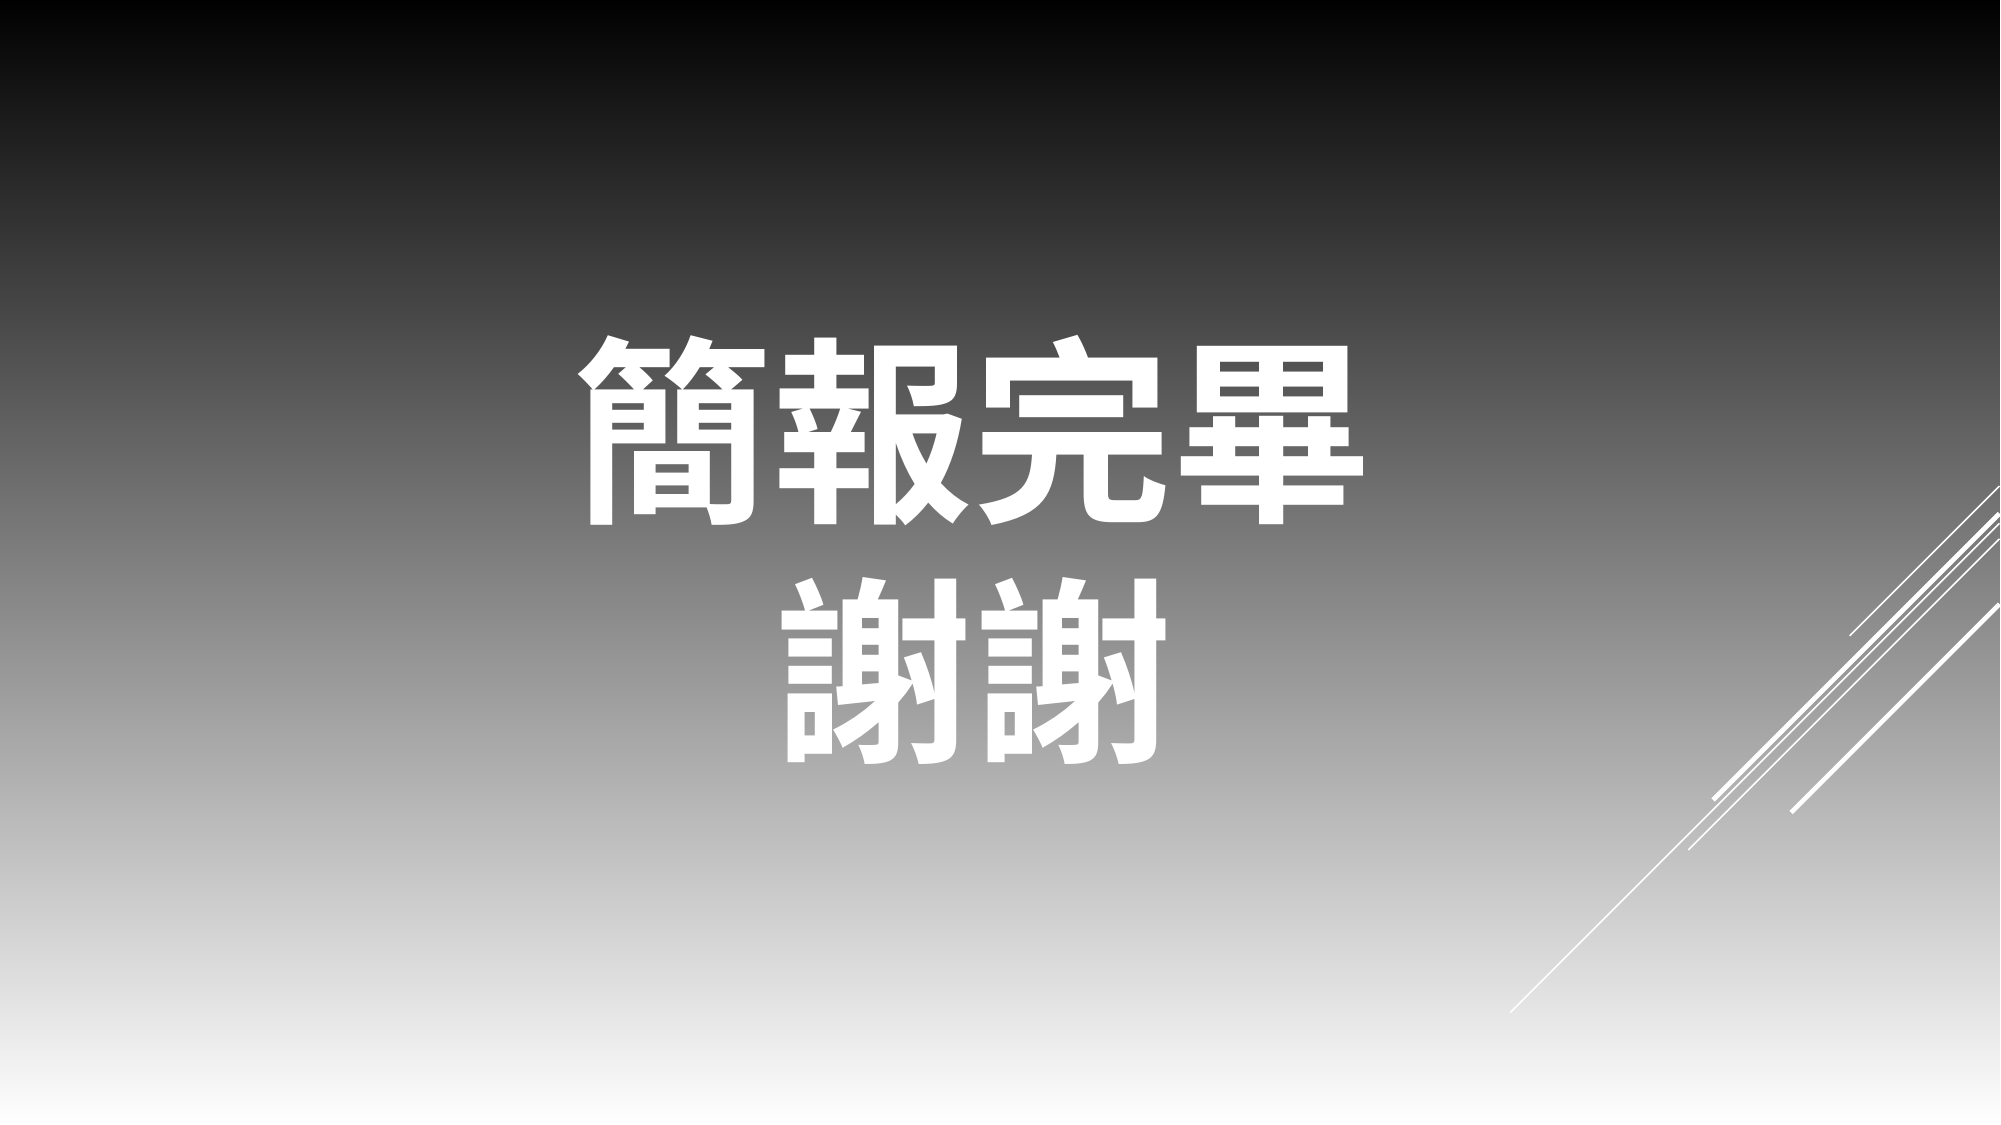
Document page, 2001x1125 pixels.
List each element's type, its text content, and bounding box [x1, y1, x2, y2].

title 簡報完畢 謝謝 [519, 299, 1425, 796]
